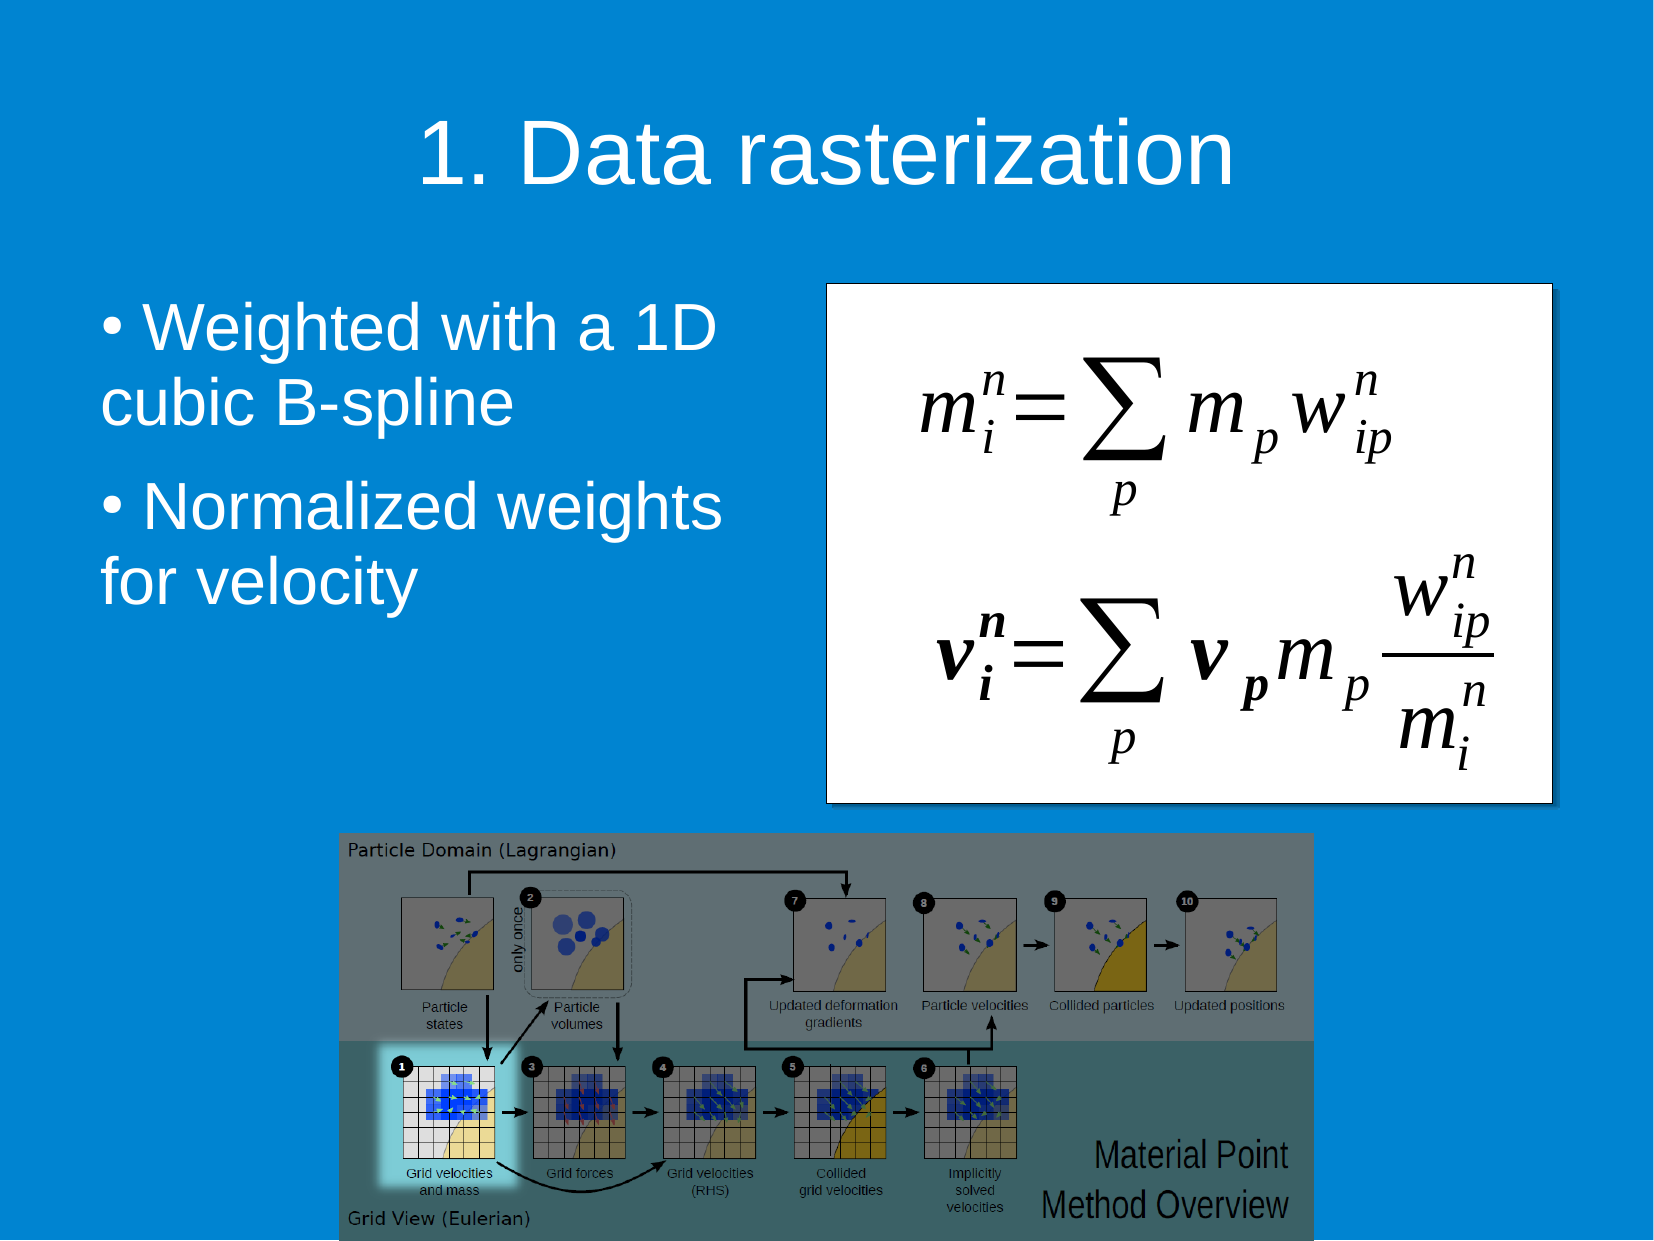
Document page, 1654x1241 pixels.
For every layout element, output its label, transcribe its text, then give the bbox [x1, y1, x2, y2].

chart [897, 348, 1412, 519]
chart [909, 530, 1521, 780]
picture [339, 833, 1314, 1241]
title 1. Data rasterization [82, 49, 1571, 257]
list Weighted with a 1D cubic B-spline Normalized weights for velocity [82, 290, 809, 1010]
list ds [826, 283, 1553, 804]
